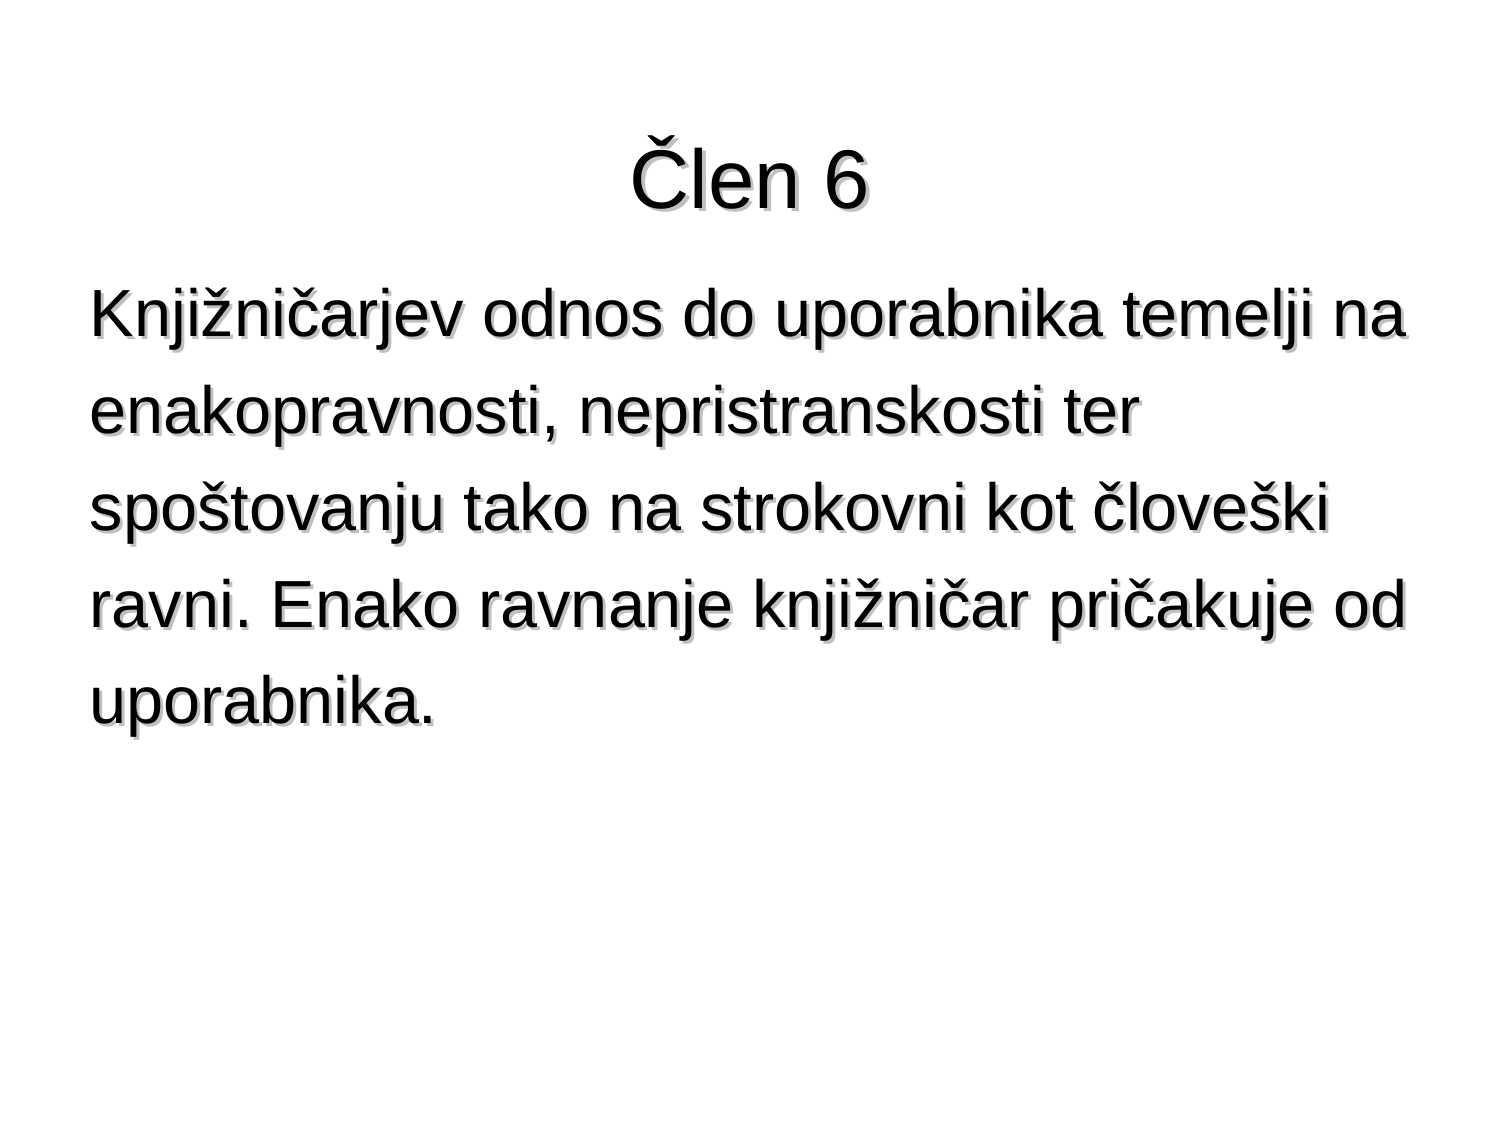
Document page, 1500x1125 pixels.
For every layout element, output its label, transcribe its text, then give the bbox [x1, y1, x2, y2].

title Člen 6 [75, 25, 1426, 233]
list Knjižničarjev odnos do uporabnika temelji na enakopravnosti, nepristranskosti ter spoštovanju tako na strokovni kot človeški ravni. Enako ravnanje knjižničar pričakuje od uporabnika. [75, 262, 1426, 1006]
